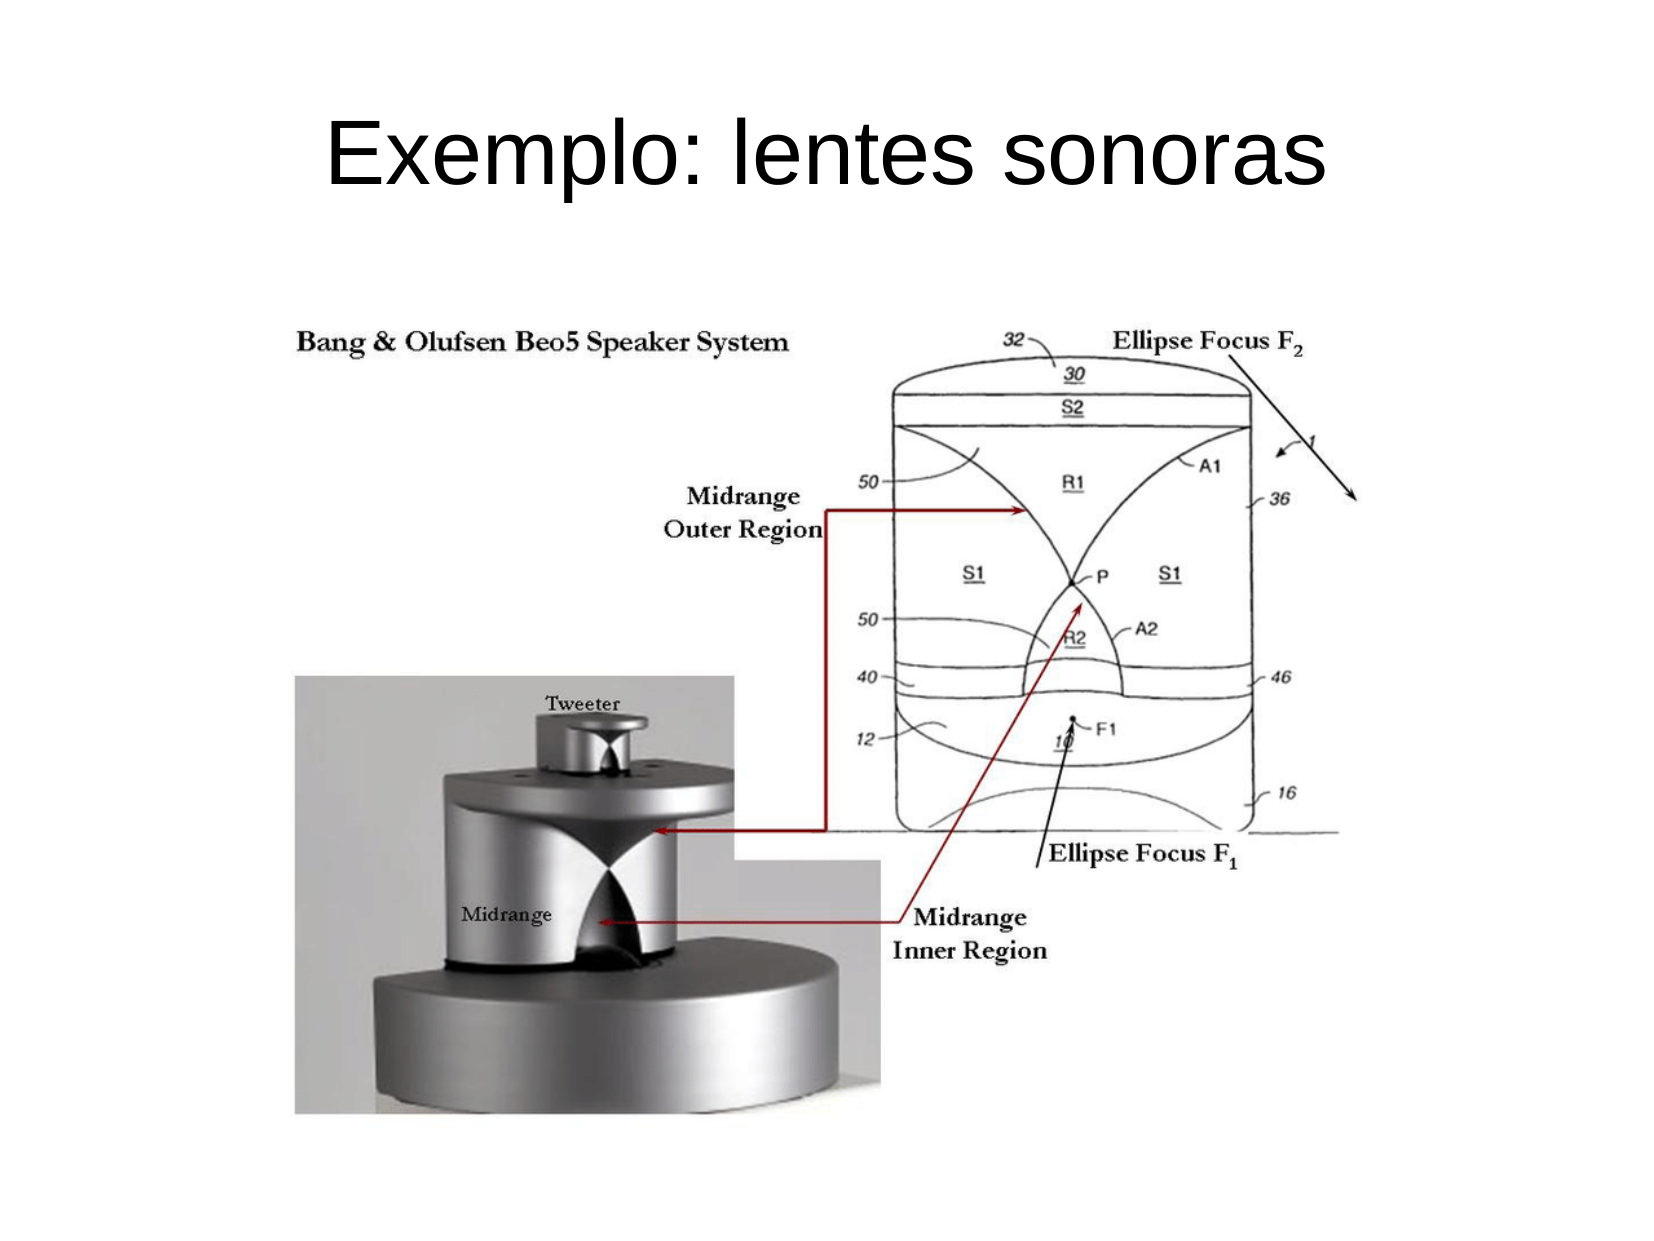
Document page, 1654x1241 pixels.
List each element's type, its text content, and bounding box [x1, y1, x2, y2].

picture [272, 304, 1371, 1128]
title Exemplo: lentes sonoras [82, 49, 1571, 257]
